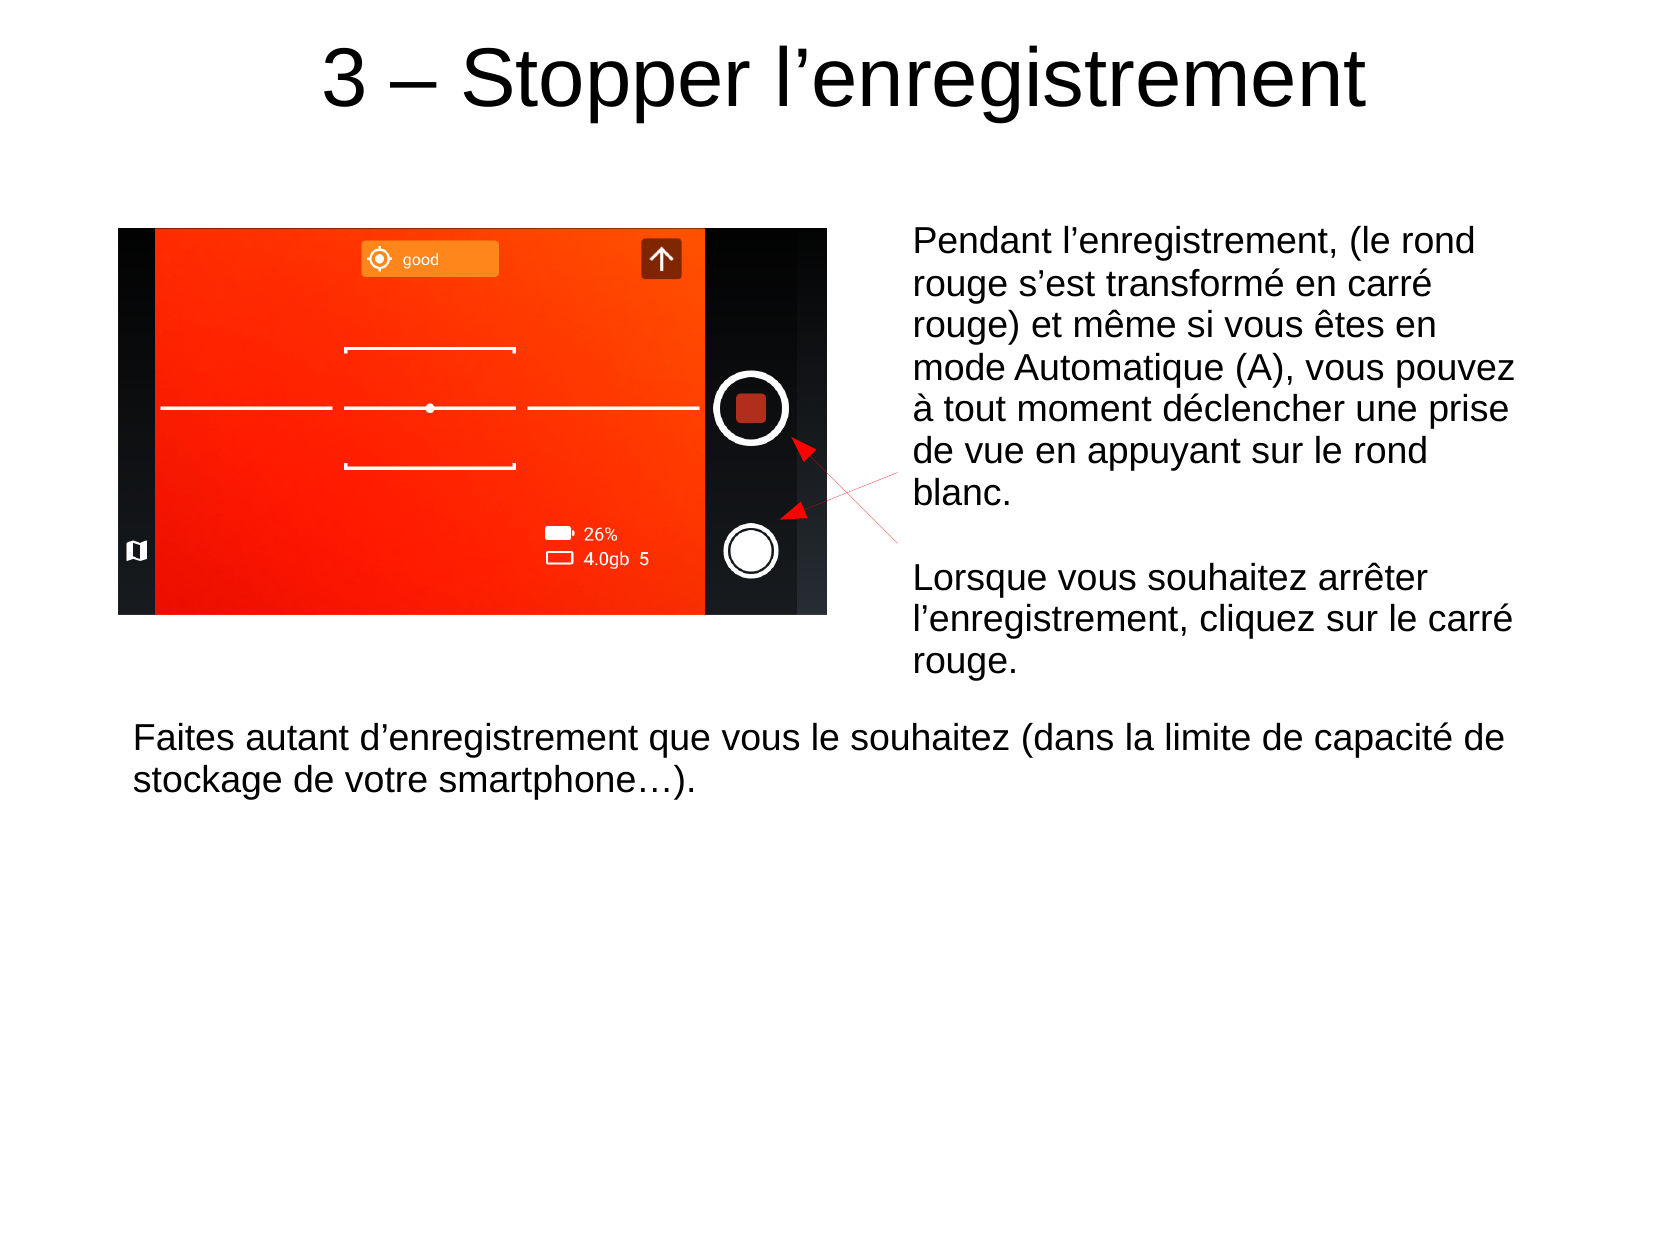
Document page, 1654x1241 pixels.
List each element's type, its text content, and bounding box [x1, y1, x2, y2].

picture [118, 228, 827, 615]
text_box Faites autant d’enregistrement que vous le souhaitez (dans la limite de capacité de stockage de votre smartphone…). [118, 708, 1524, 808]
text_box Pendant l’enregistrement, (le rond rouge s’est transformé en carré rouge) et même si vous êtes en mode Automatique (A), vous pouvez à tout moment déclencher une prise de vue en appuyant sur le rond blanc. Lorsque vous souhaitez arrêter l’enregistrement, cliquez sur le carré rouge. [897, 212, 1536, 690]
text_box 3 – Stopper l’enregistrement [177, 23, 1512, 132]
